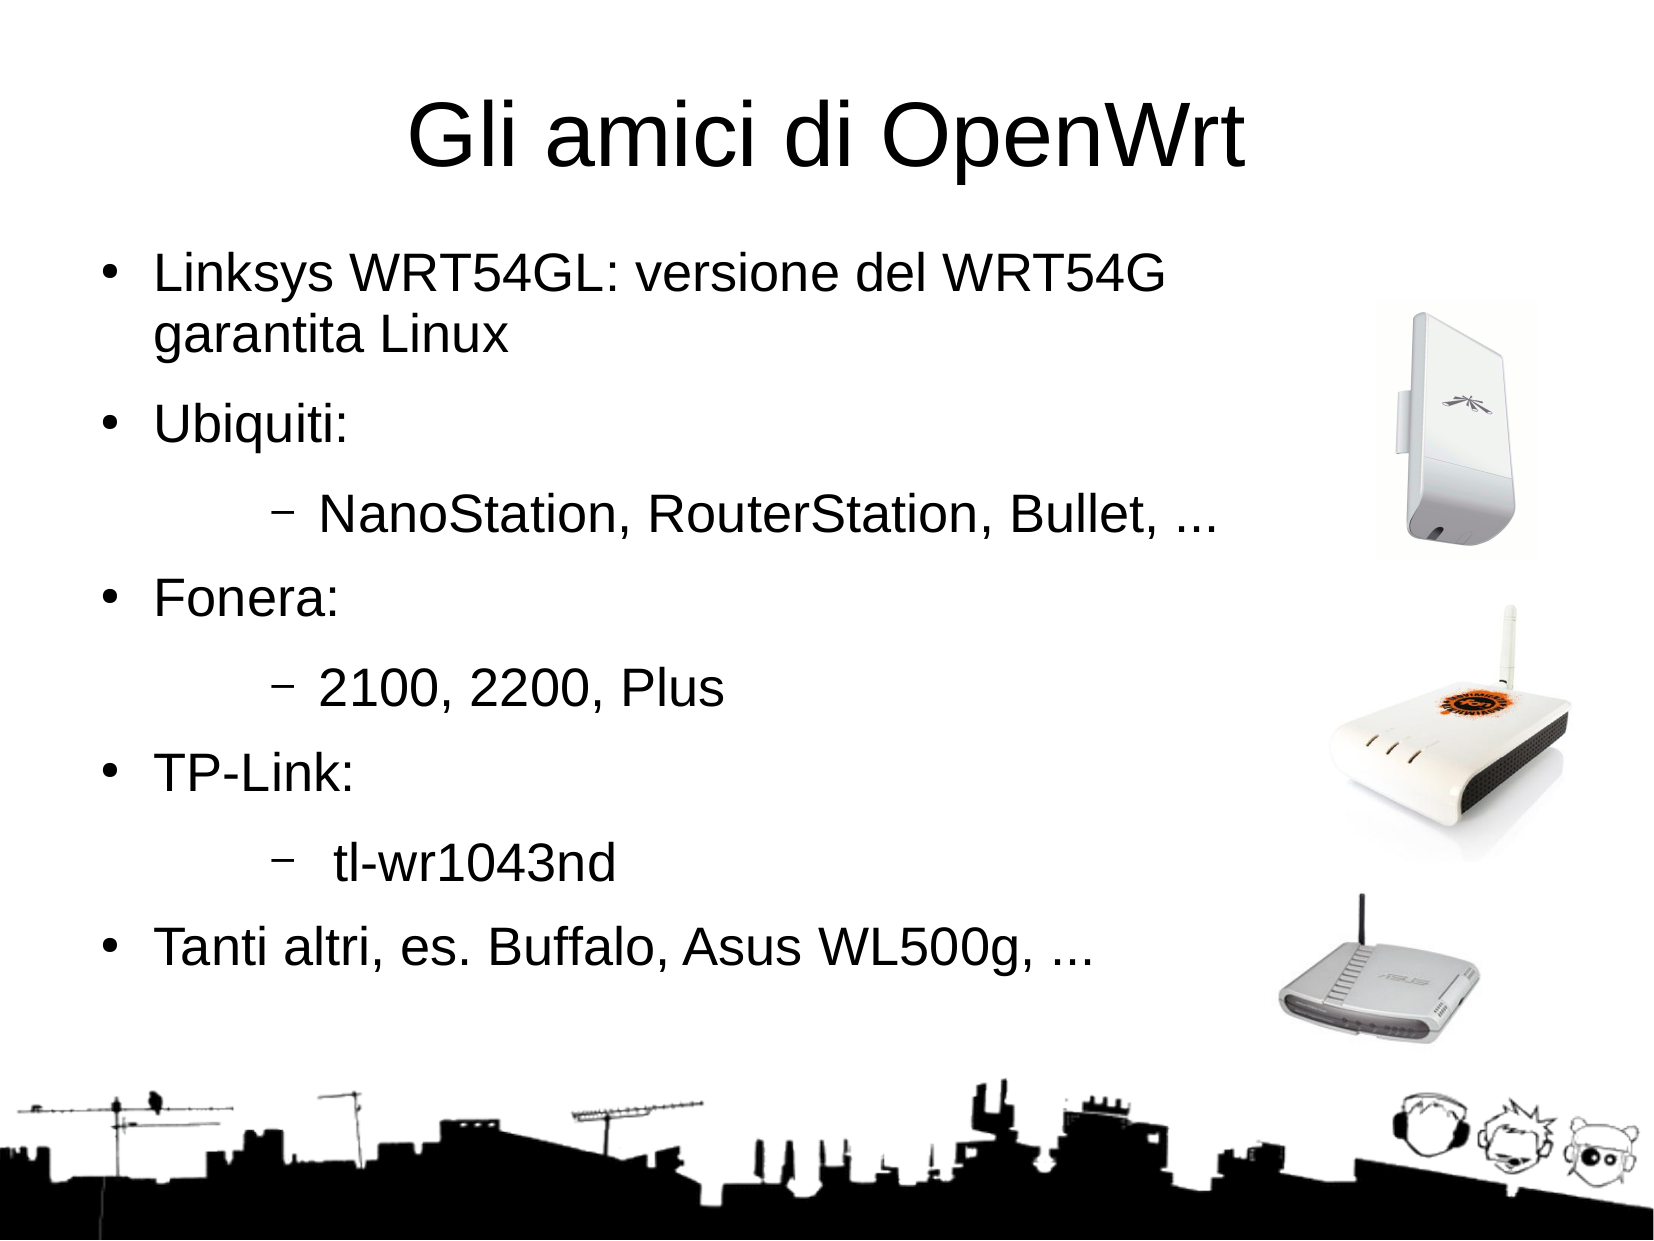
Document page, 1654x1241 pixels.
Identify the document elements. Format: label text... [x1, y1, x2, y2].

list Linksys WRT54GL: versione del WRT54G garantita Linux Ubiquiti: NanoStation, RouterStation, Bullet, ... Fonera: 2100, 2200, Plus TP-Link: tl-wr1043nd Tanti altri, es. Buffalo, Asus WL500g, ... [82, 242, 1313, 1047]
picture [0, 599, 1654, 1240]
picture [1375, 299, 1538, 561]
title Gli amici di OpenWrt [82, 39, 1571, 232]
